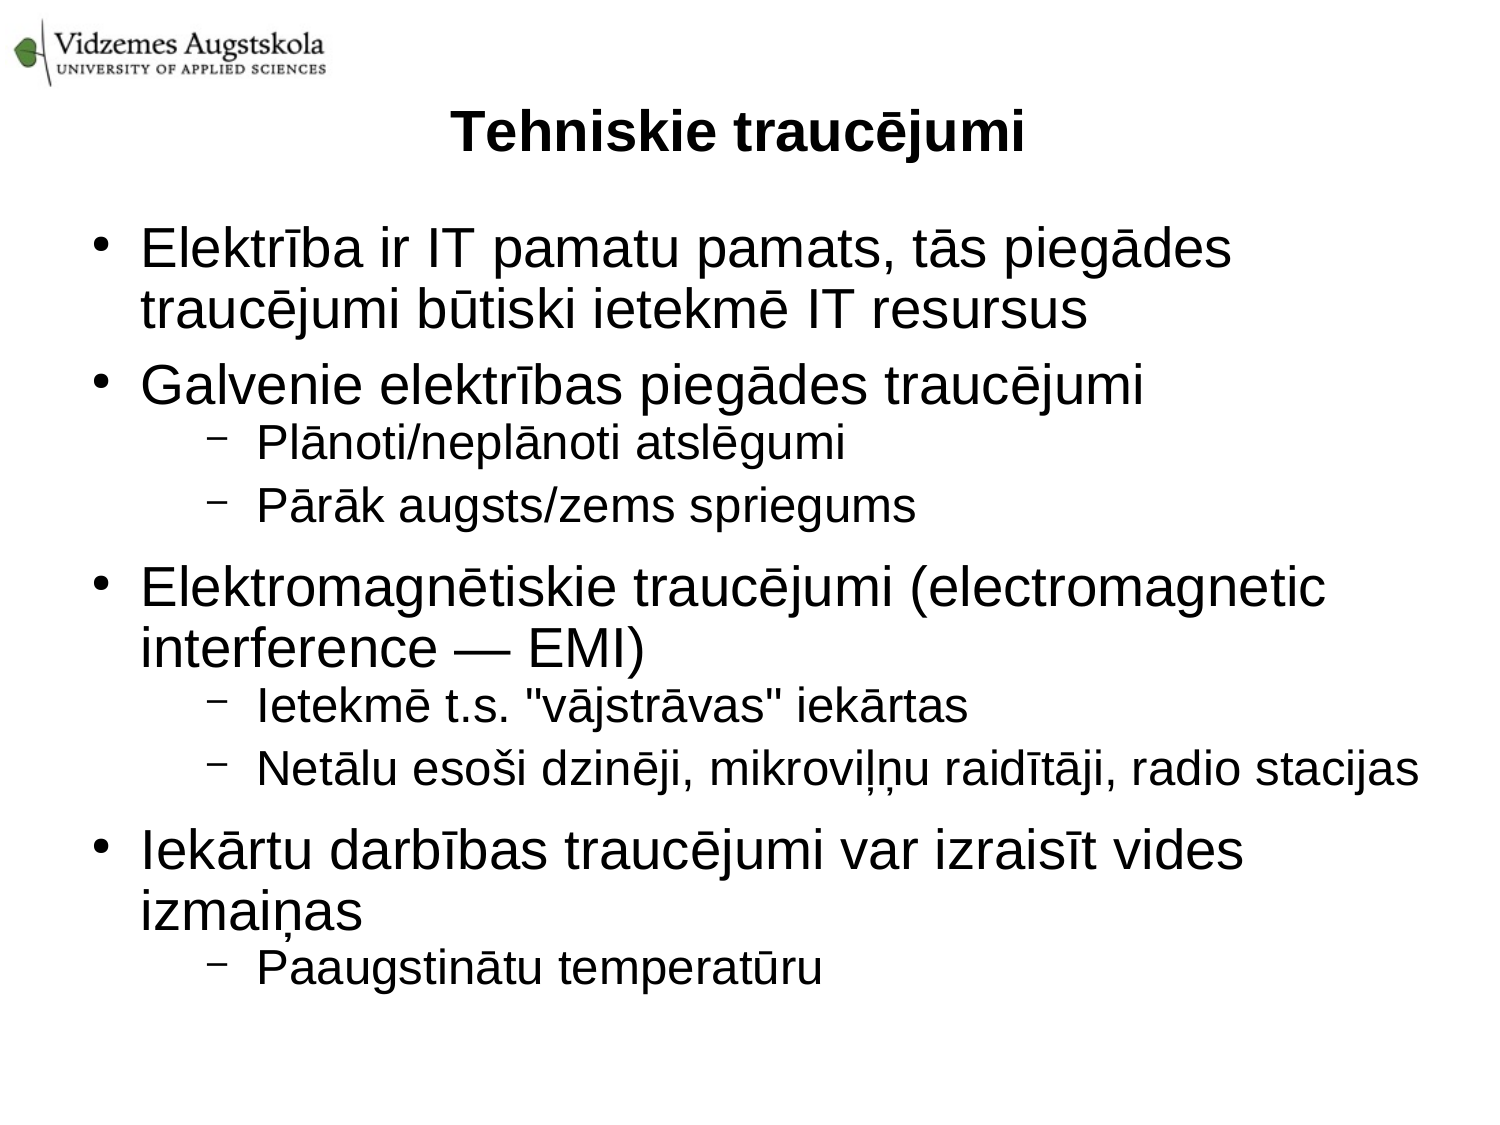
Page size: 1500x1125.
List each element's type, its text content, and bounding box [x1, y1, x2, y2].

list Elektrība ir IT pamatu pamats, tās piegādes traucējumi būtiski ietekmē IT resursus Galvenie elektrības piegādes traucējumi Plānoti/neplānoti atslēgumi Pārāk augsts/zems spriegums Elektromagnētiskie traucējumi (electromagnetic interference — EMI) Ietekmē t.s. "vājstrāvas" iekārtas Netālu esoši dzinēji, mikroviļņu raidītāji, radio stacijas Iekārtu darbības traucējumi var izraisīt vides izmaiņas Paaugstinātu temperatūru [74, 214, 1424, 1004]
title Tehniskie traucējumi [85, 87, 1372, 177]
picture [5, 2, 334, 102]
